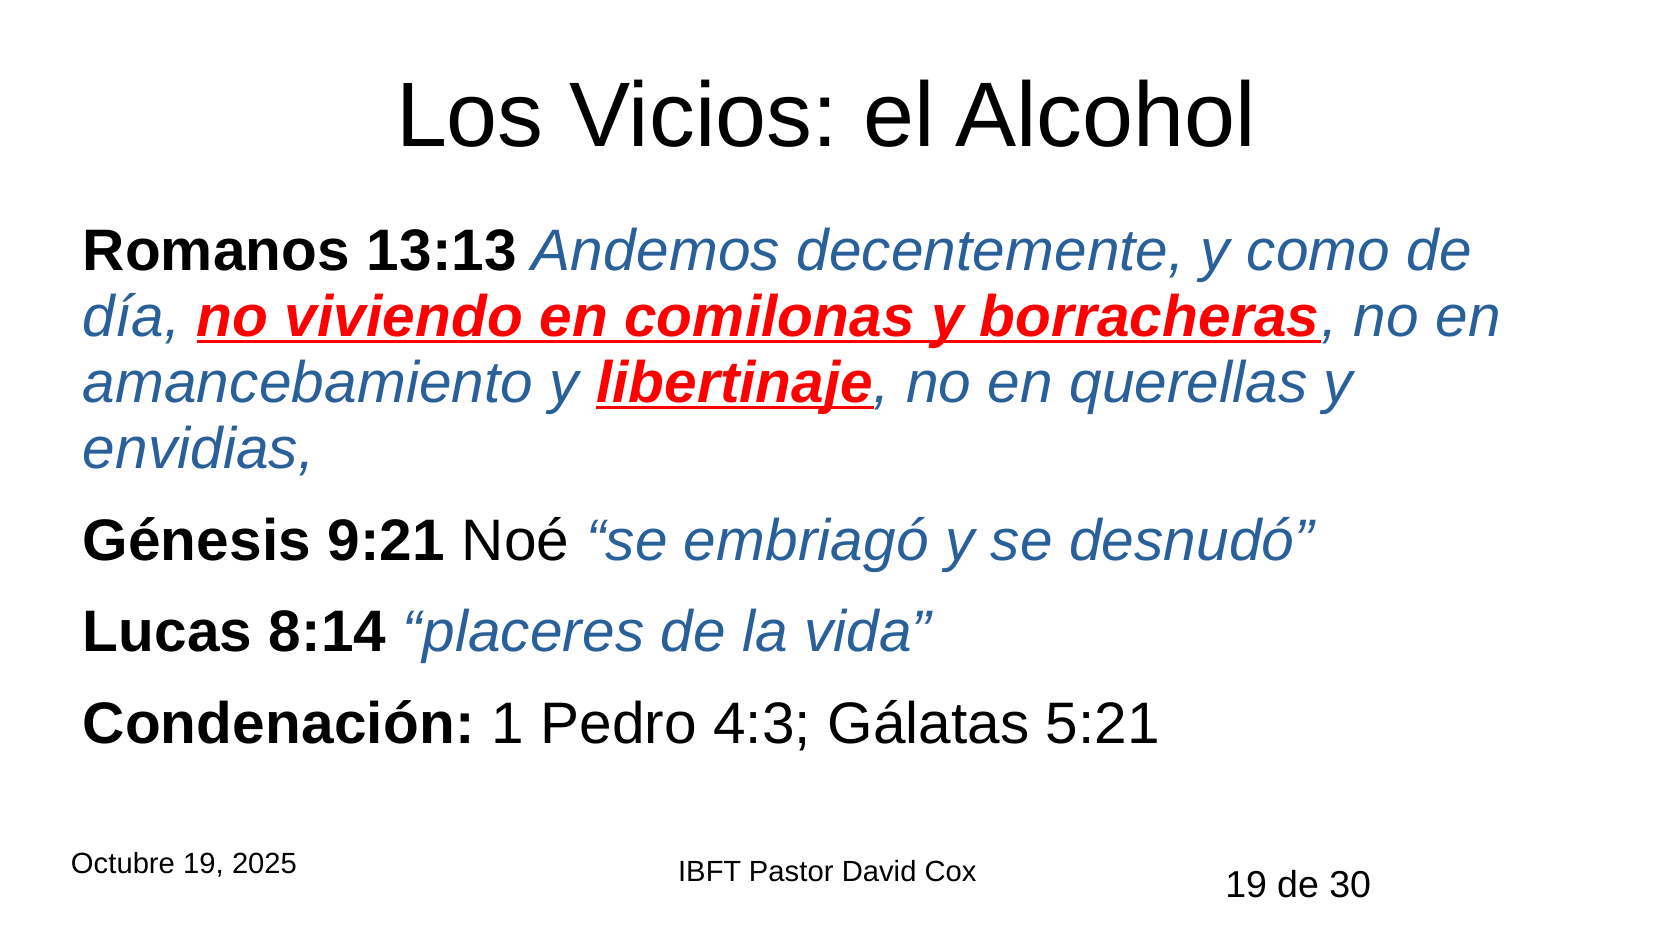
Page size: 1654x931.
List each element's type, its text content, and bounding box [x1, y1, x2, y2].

list Romanos 13:13 Andemos decentemente, y como de día, no viviendo en comilonas y borracheras, no en amancebamiento y libertinaje, no en querellas y envidias, Génesis 9:21 Noé “se embriagó y se desnudó” Lucas 8:14 “placeres de la vida” Condenación: 1 Pedro 4:3; Gálatas 5:21 [82, 217, 1571, 758]
text_box <number> de 30 [1210, 856, 1418, 931]
text_box Octubre 19, 2025 [56, 806, 451, 922]
title Los Vicios: el Alcohol [82, 37, 1571, 193]
text_box IBFT Pastor David Cox [565, 847, 1090, 912]
